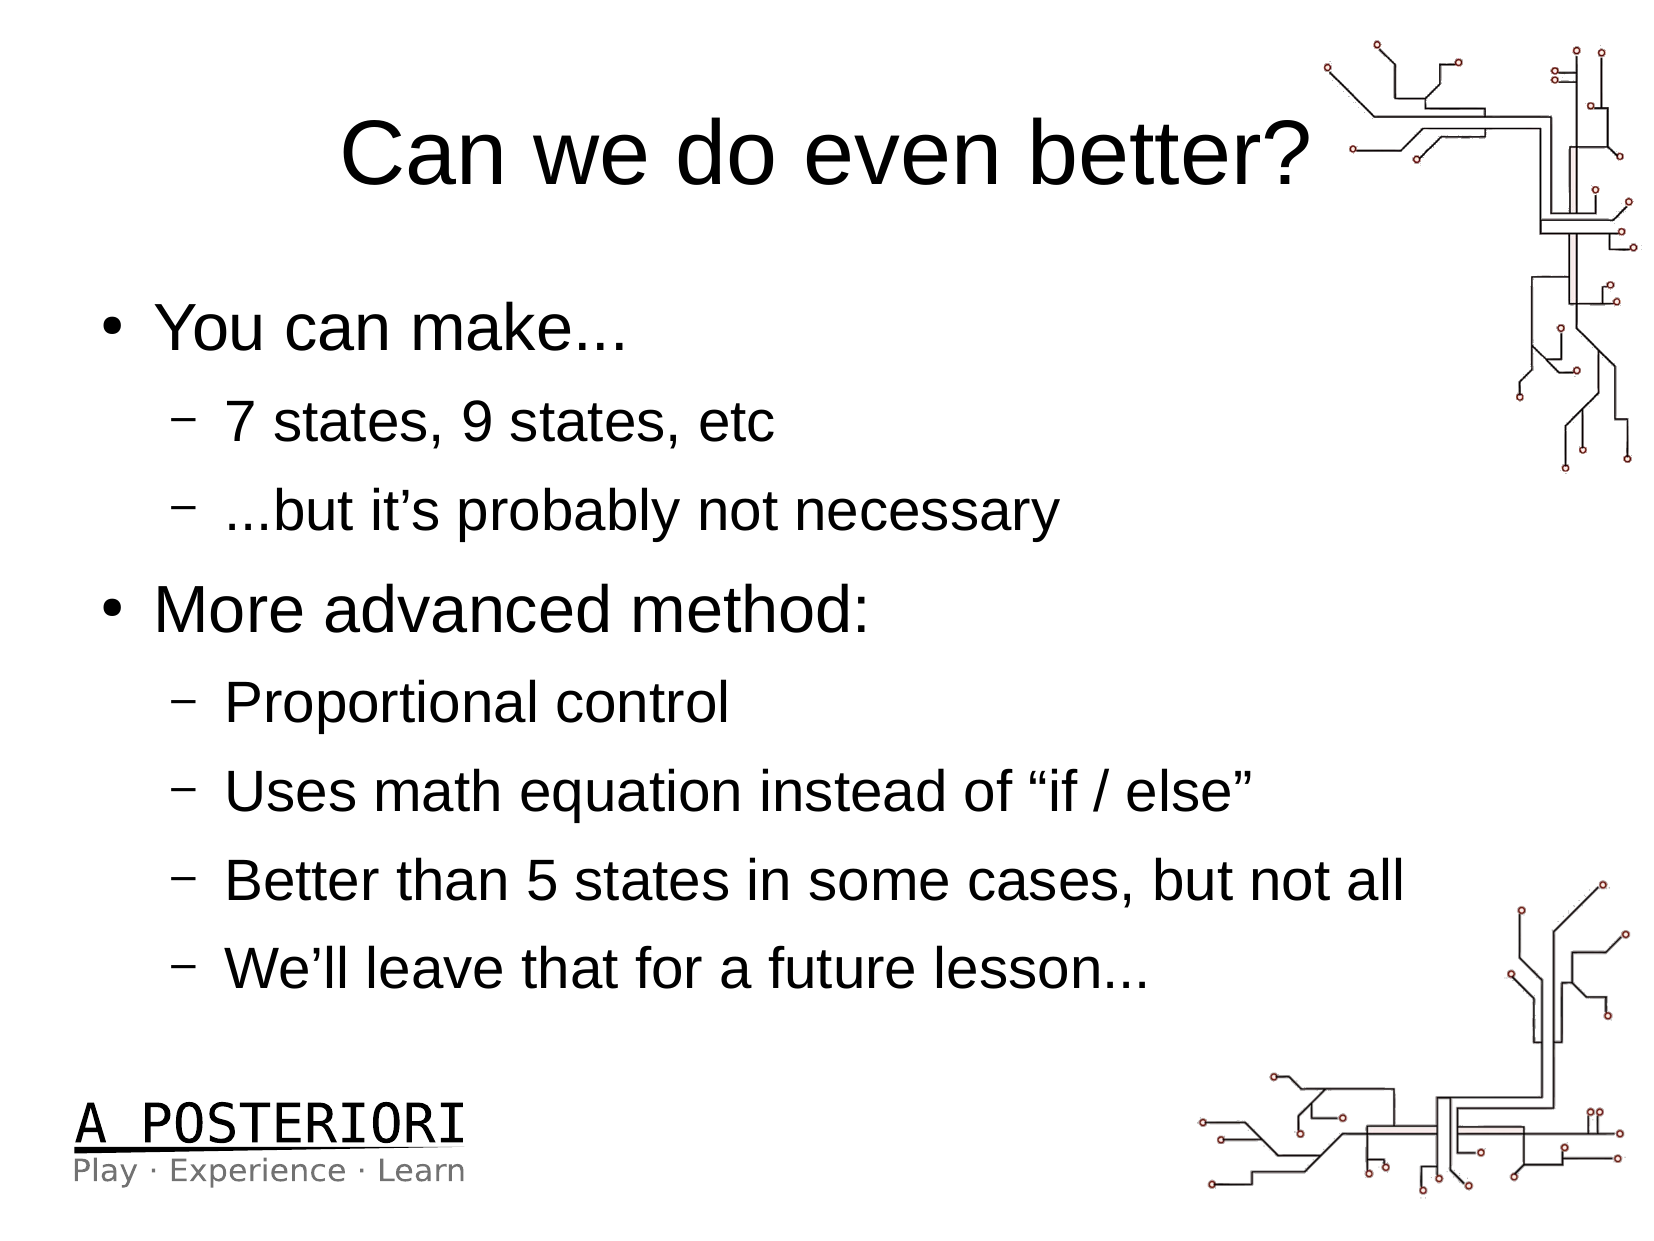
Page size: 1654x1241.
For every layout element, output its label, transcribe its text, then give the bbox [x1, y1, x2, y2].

list You can make... 7 states, 9 states, etc ...but it’s probably not necessary More advanced method: Proportional control Uses math equation instead of “if / else” Better than 5 states in some cases, but not all We’ll leave that for a future lesson... [82, 290, 1571, 1010]
picture [1305, 35, 1643, 495]
title Can we do even better? [82, 49, 1571, 257]
picture [1177, 863, 1635, 1200]
